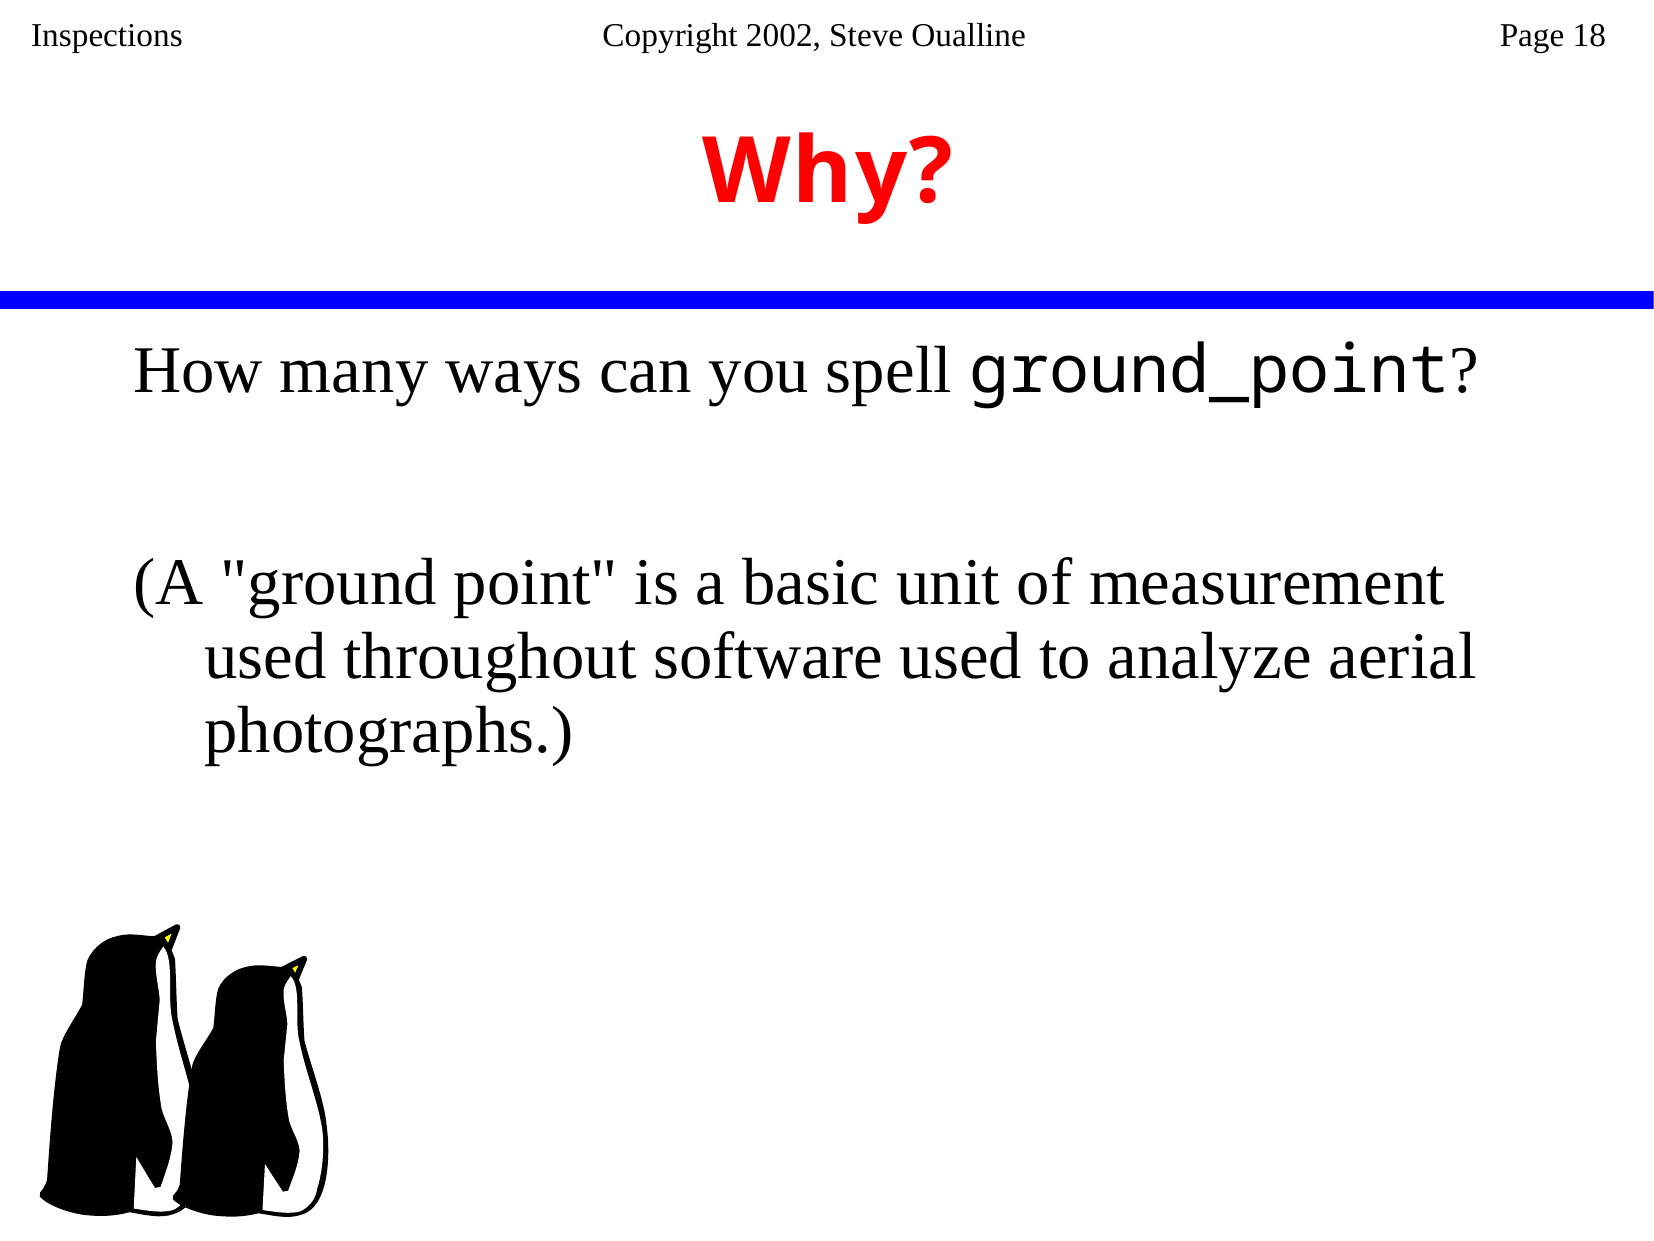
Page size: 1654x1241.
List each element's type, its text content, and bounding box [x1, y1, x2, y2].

list How many ways can you spell ground_point? (A "ground point" is a basic unit of measurement used throughout software used to analyze aerial photographs.) [121, 321, 1534, 919]
title Why? [121, 66, 1534, 269]
